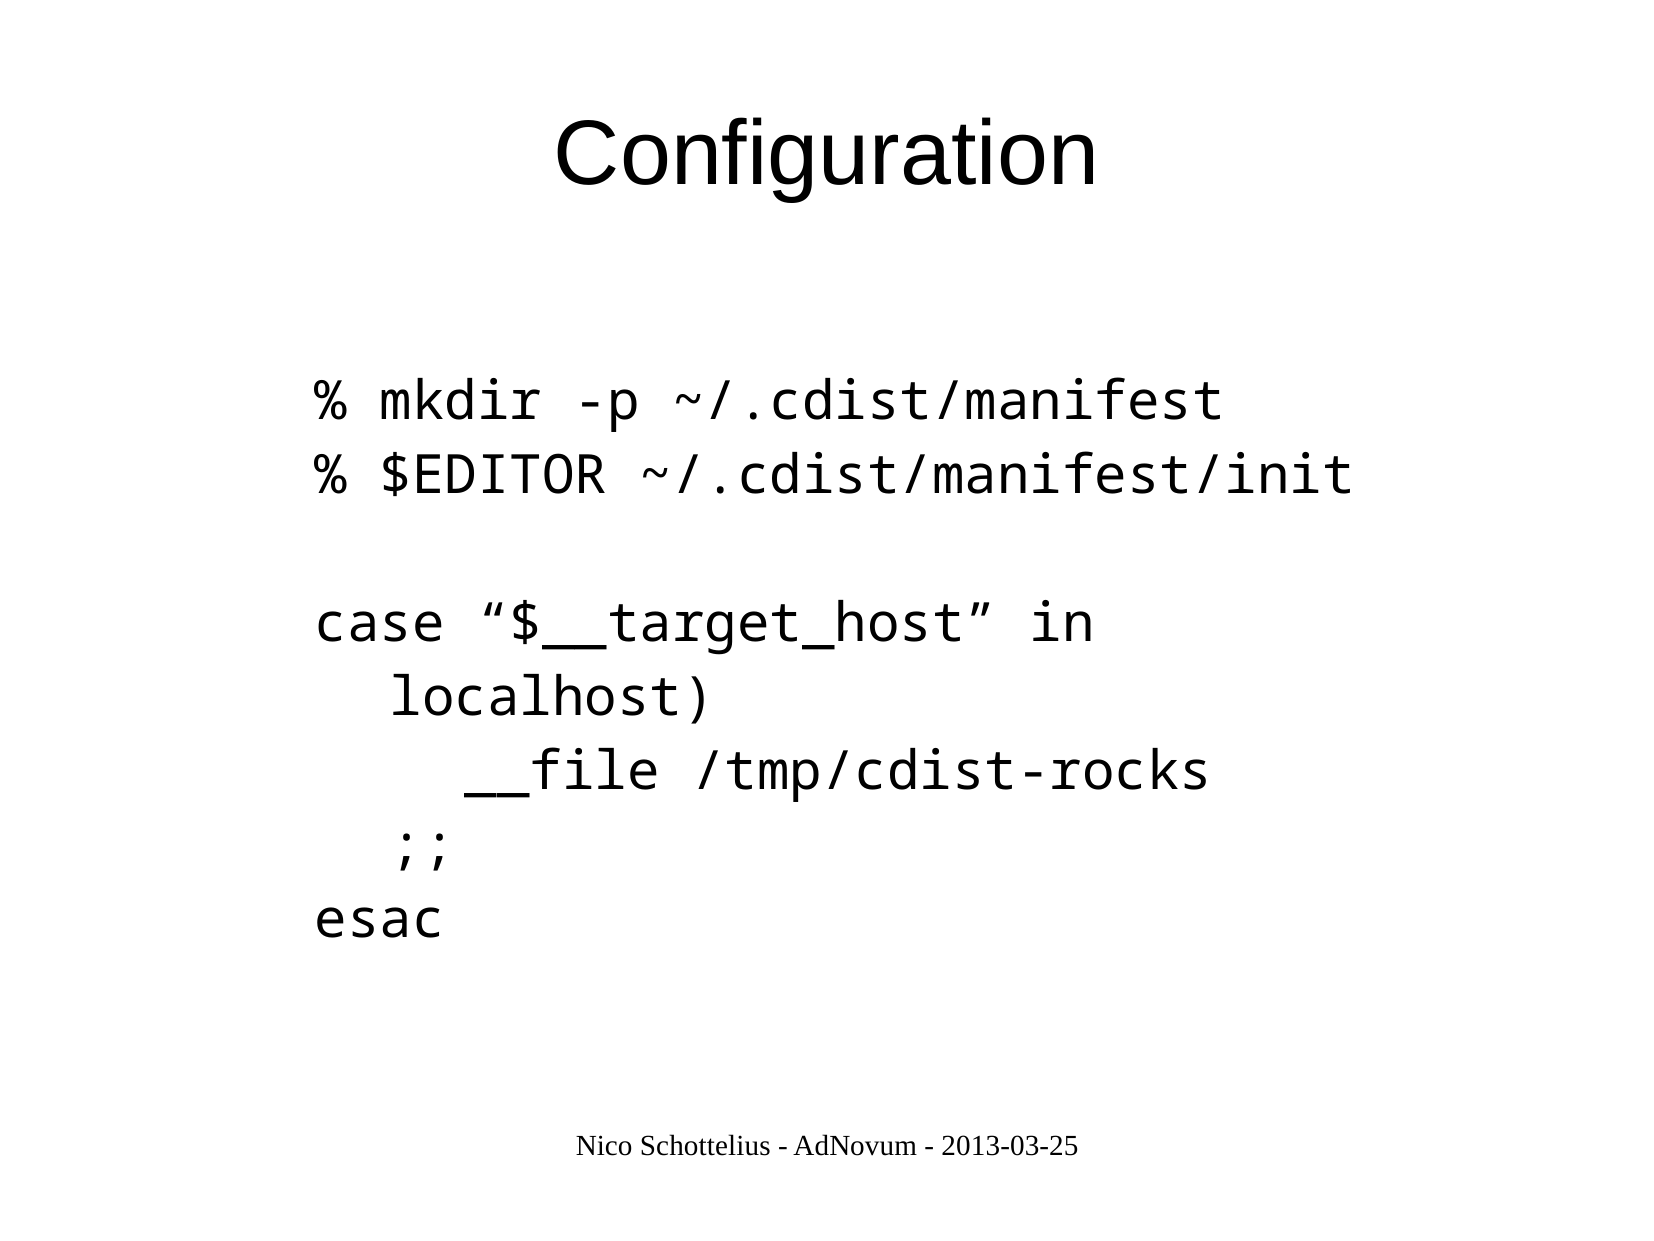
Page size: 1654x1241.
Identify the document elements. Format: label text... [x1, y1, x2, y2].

title Configuration [82, 49, 1571, 257]
text_box % mkdir -p ~/.cdist/manifest % $EDITOR ~/.cdist/manifest/init case “$__target_host” in localhost) __file /tmp/cdist-rocks ;; esac [300, 354, 1441, 873]
